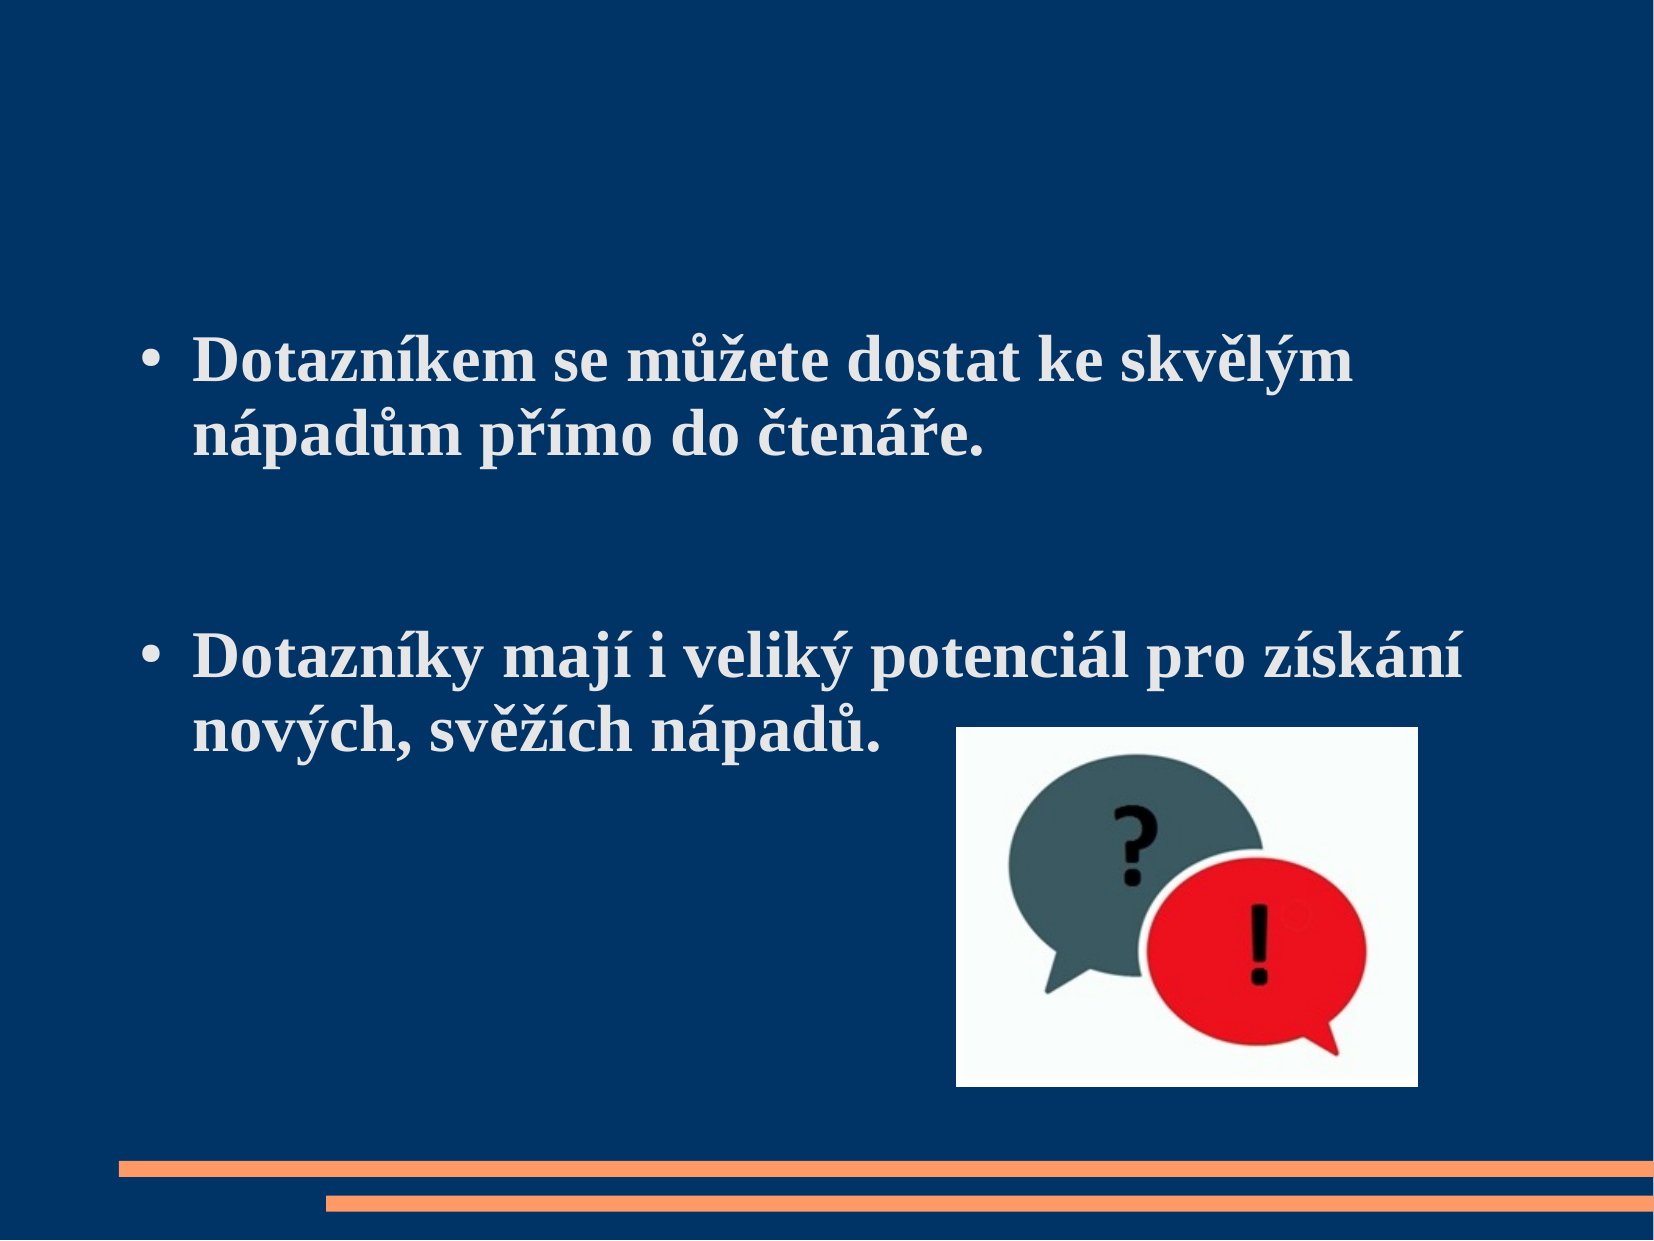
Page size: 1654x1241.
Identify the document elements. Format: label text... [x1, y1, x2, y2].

picture [956, 727, 1418, 1087]
list Dotazníkem se můžete dostat ke skvělým nápadům přímo do čtenáře. Dotazníky mají i veliký potenciál pro získání nových, svěžích nápadů. [121, 322, 1561, 1132]
